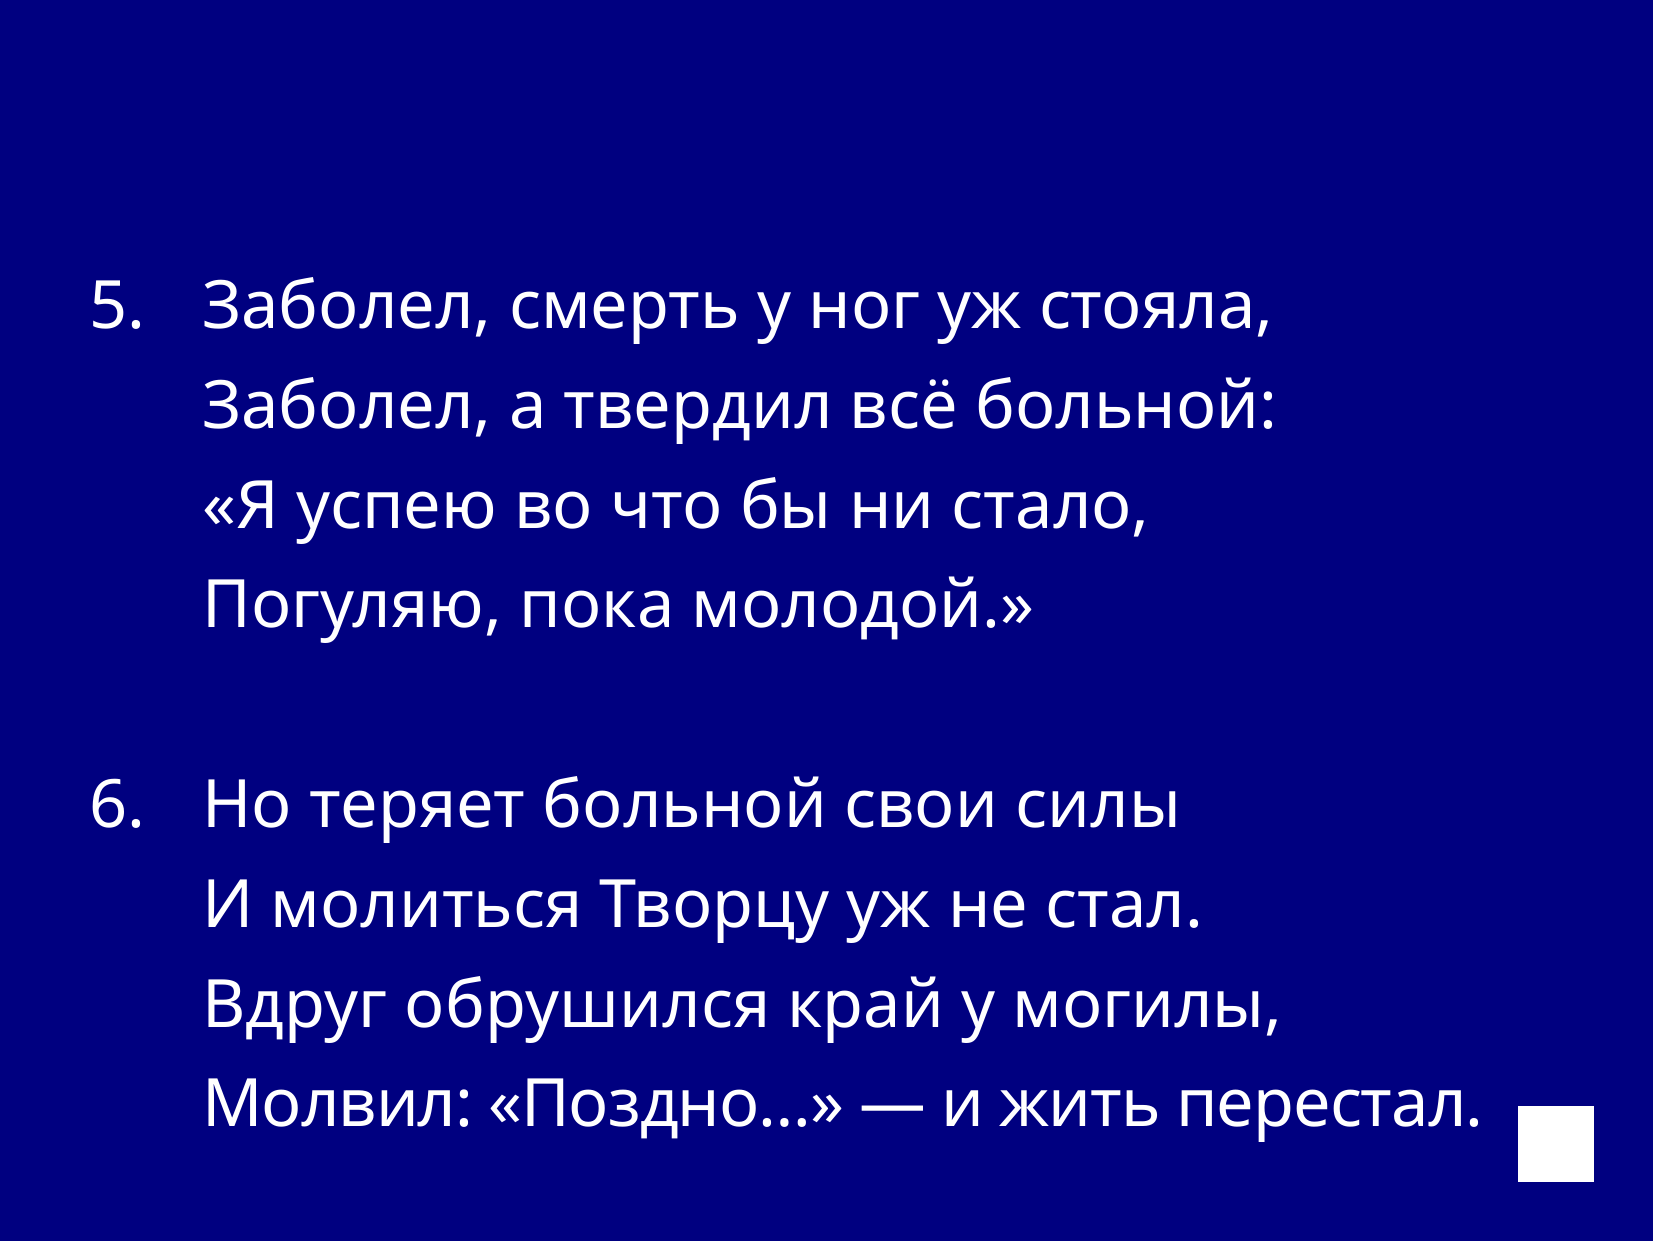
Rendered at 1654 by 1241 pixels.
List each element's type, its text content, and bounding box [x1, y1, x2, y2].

text_box 5. Заболел, смерть у ног уж стояла, Заболел, а твердил всё больной: «Я успею во что бы ни стало, Погуляю, пока молодой.» 6. Но теряет больной свои силы И молиться Творцу уж не стал. Вдруг обрушился край у могилы, Молвил: «Поздно…» — и жить перестал. [75, 150, 1653, 1163]
text_box [1518, 1163, 1594, 1182]
